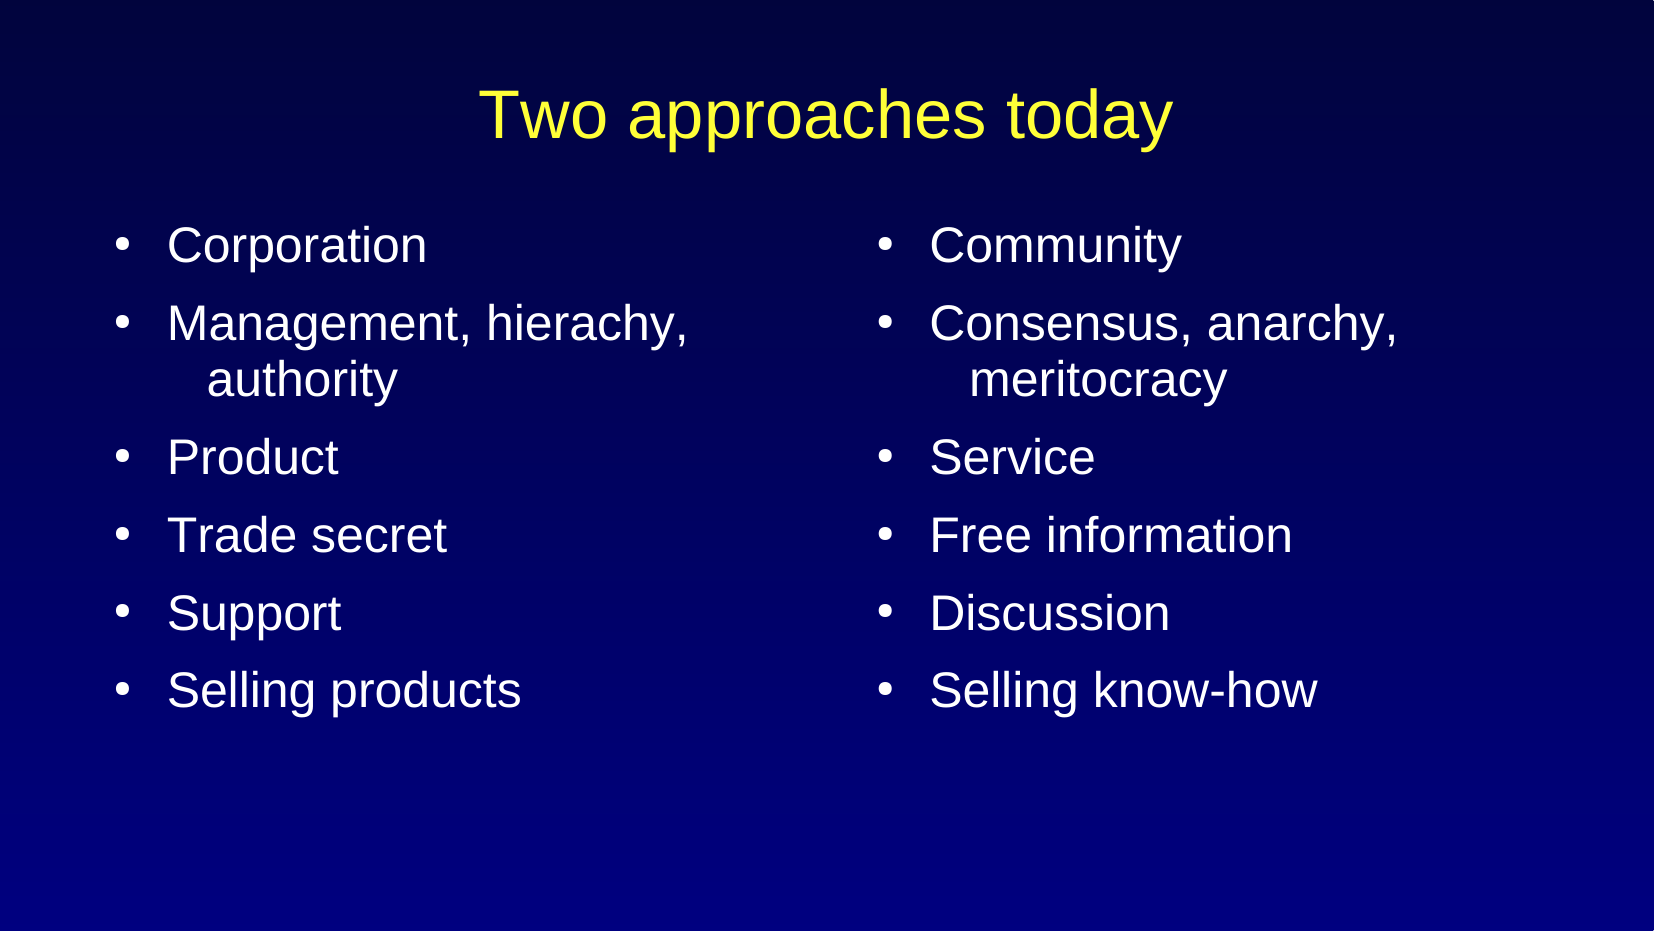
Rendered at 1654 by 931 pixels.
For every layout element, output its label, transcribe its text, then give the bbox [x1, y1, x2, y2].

title Two approaches today [82, 37, 1571, 193]
list Community Consensus, anarchy, meritocracy Service Free information Discussion Selling know-how [845, 217, 1572, 758]
list Corporation Management, hierachy, authority Product Trade secret Support Selling products [82, 217, 809, 758]
